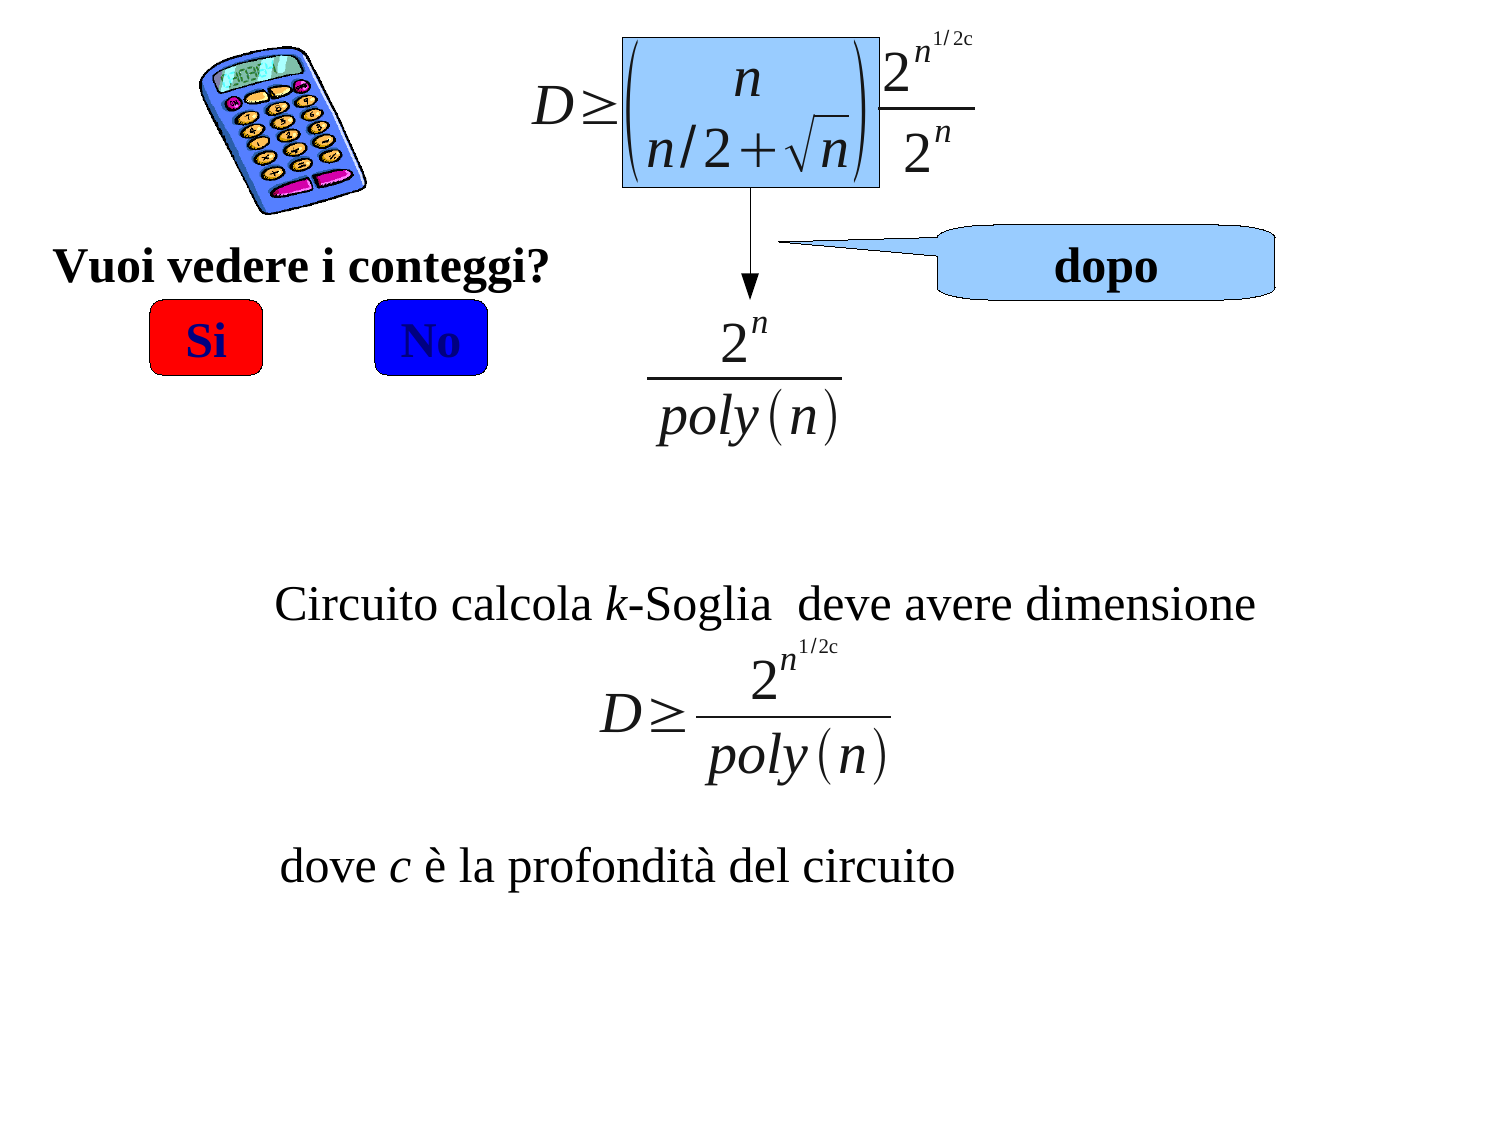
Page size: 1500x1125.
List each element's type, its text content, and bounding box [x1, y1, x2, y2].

text_box Si [149, 300, 263, 376]
text_box Vuoi vedere i conteggi? [37, 224, 676, 300]
text_box dove c è la profondità del circuito [264, 825, 1276, 900]
text_box No [374, 300, 488, 376]
chart [589, 634, 901, 788]
chart [637, 302, 851, 451]
chart [521, 26, 985, 188]
picture [187, 37, 376, 224]
text_box dopo [778, 224, 1276, 301]
text_box Circuito calcola k-Soglia deve avere dimensione [259, 562, 1313, 638]
